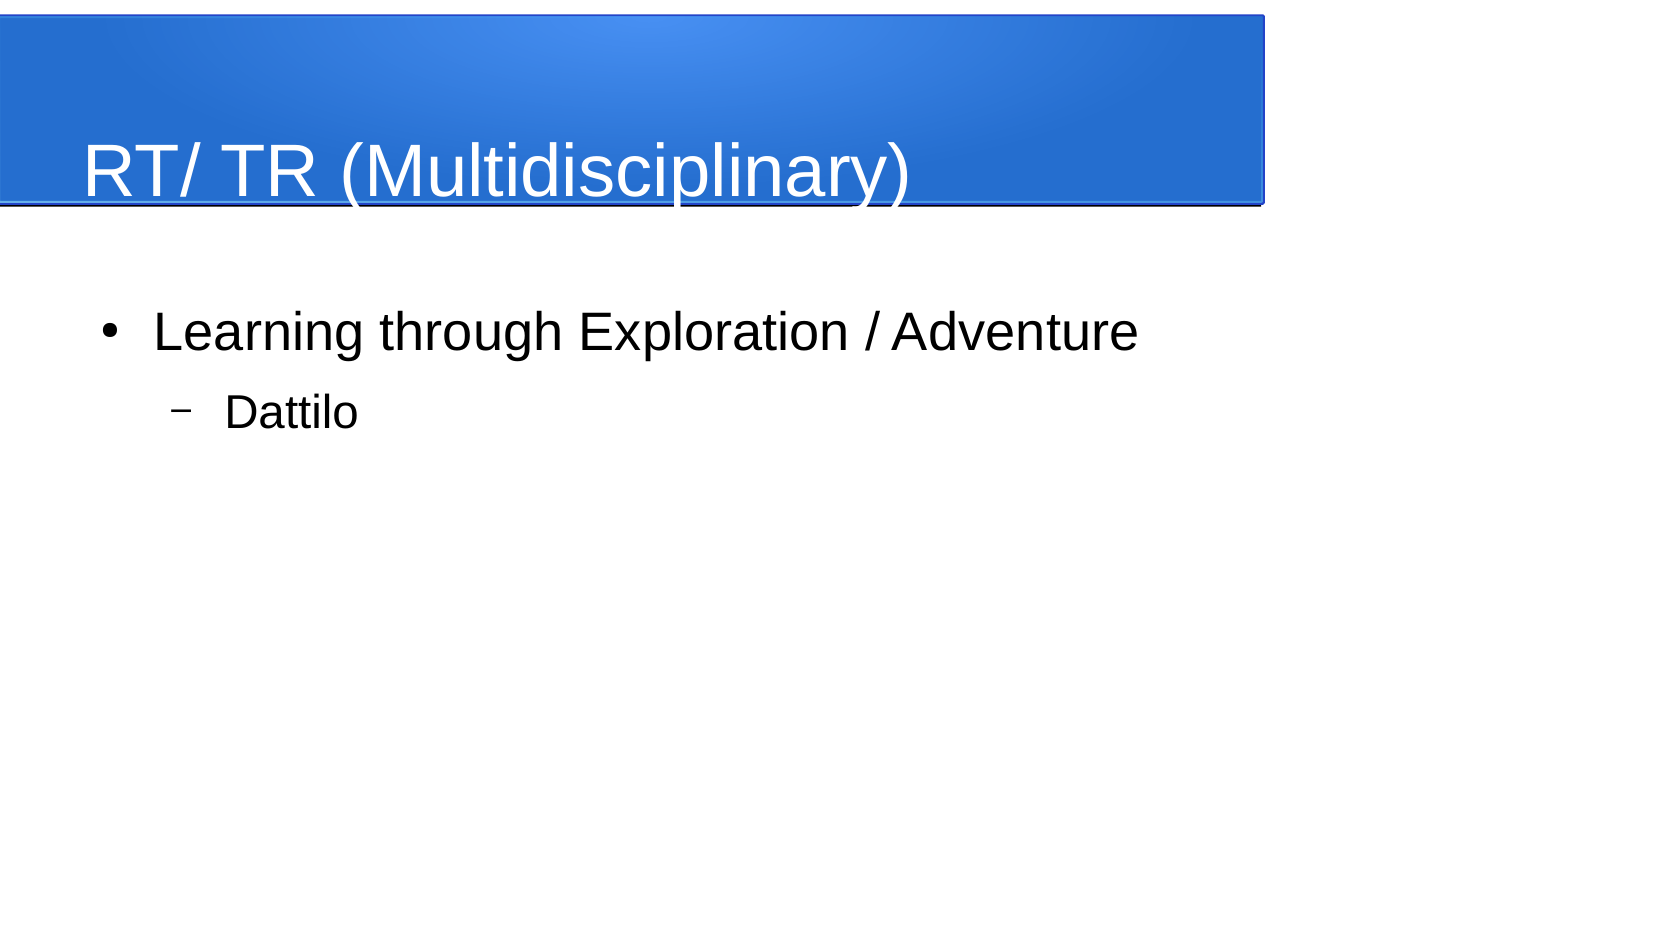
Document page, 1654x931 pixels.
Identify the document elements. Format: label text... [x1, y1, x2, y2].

title RT/ TR (Multidisciplinary) [82, 67, 1571, 273]
list Learning through Exploration / Adventure Dattilo [82, 301, 1571, 880]
